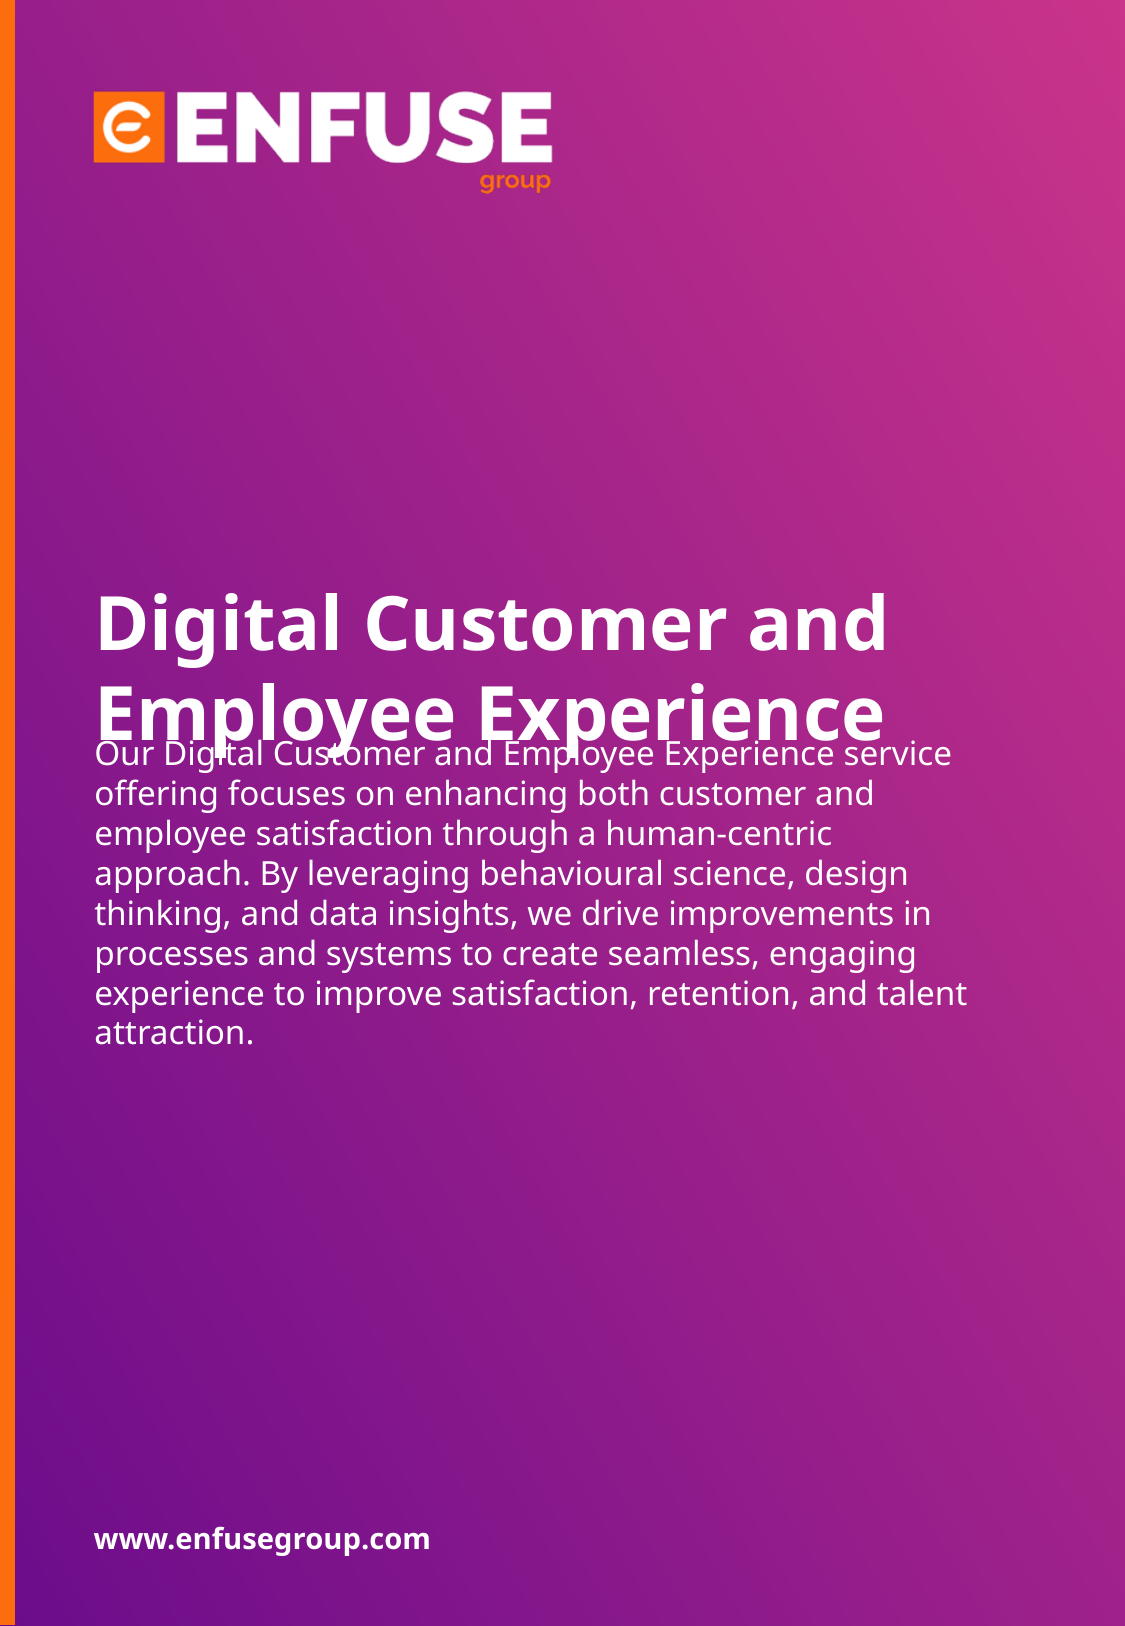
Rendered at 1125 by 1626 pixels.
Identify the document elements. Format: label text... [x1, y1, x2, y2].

text_box Digital Customer and Employee Experience [94, 567, 1064, 694]
text_box Our Digital Customer and Employee Experience service offering focuses on enhancing both customer and employee satisfaction through a human-centric approach. By leveraging behavioural science, design thinking, and data insights, we drive improvements in processes and systems to create seamless, engaging experience to improve satisfaction, retention, and talent attraction. [94, 724, 980, 1227]
